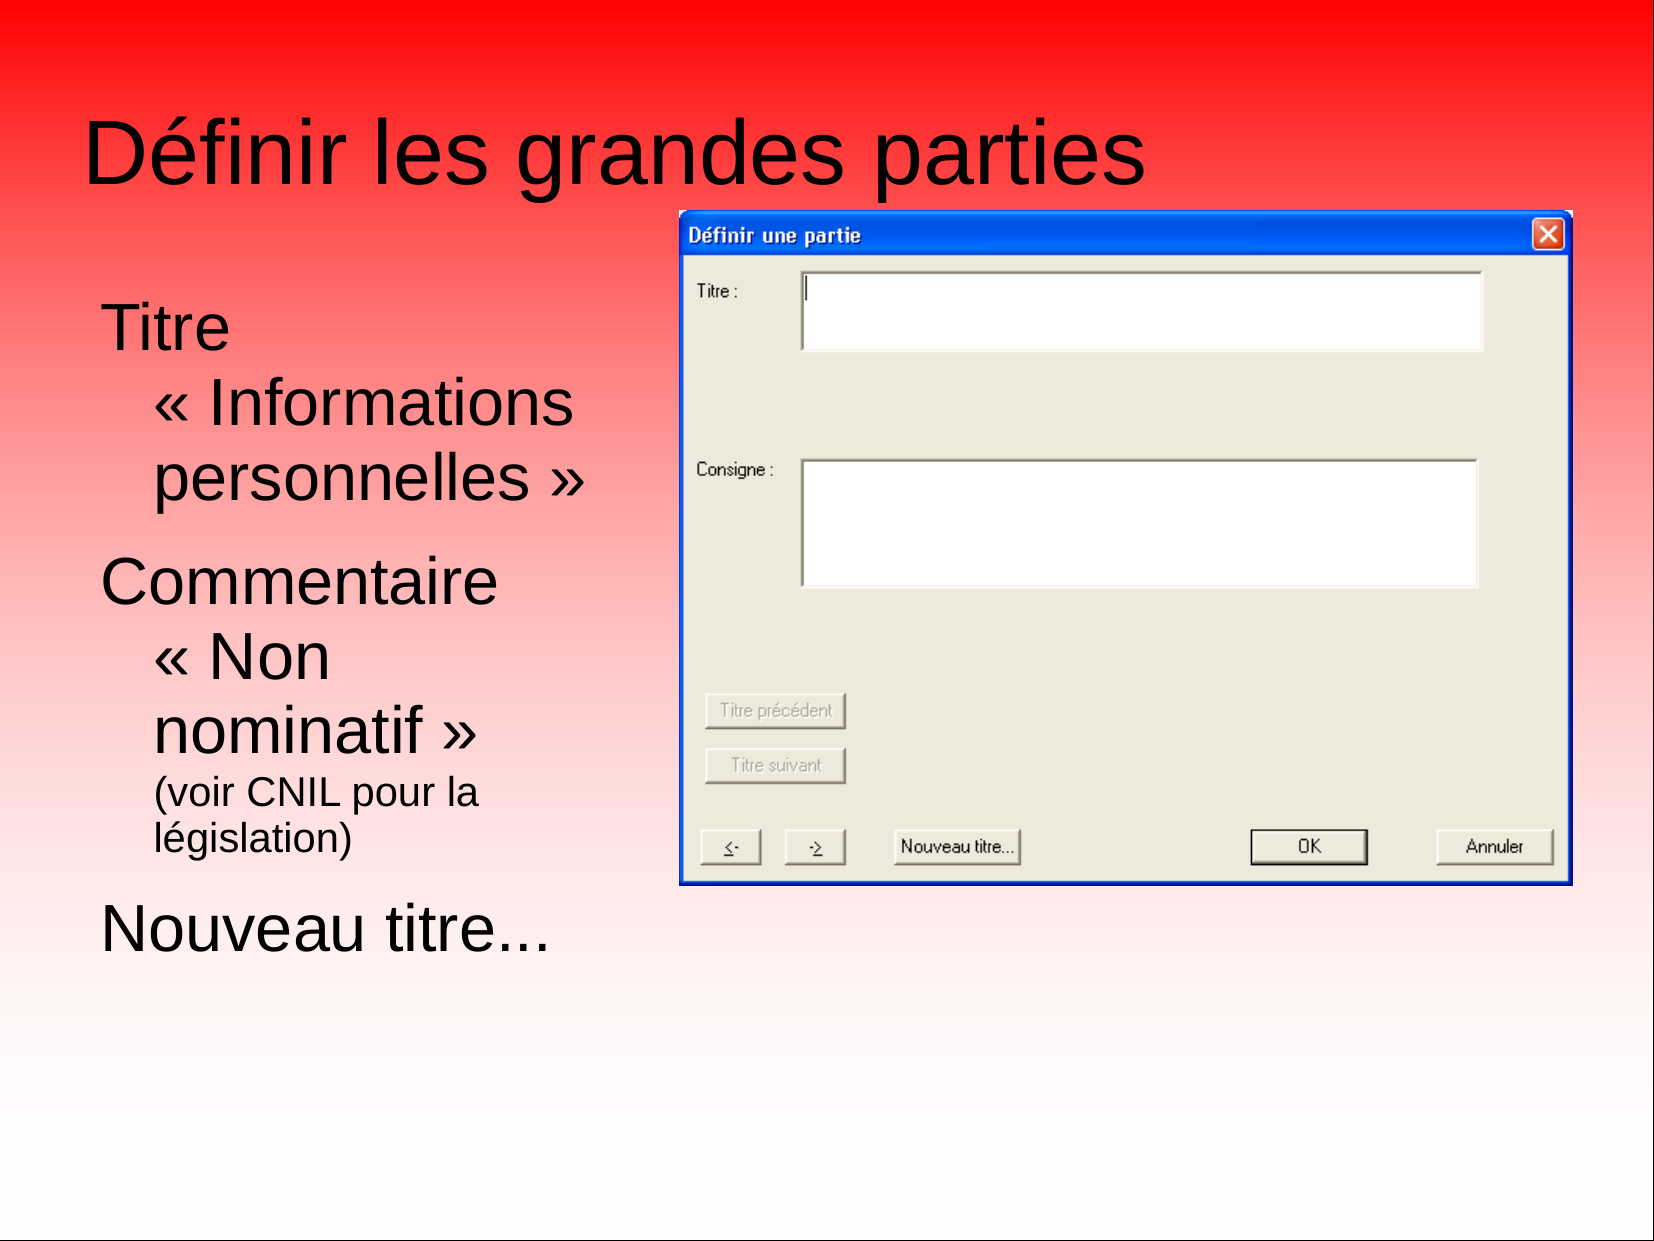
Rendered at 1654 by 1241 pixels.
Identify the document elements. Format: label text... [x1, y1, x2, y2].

picture [679, 210, 1573, 886]
list Titre « Informations personnelles » Commentaire « Non nominatif » (voir CNIL pour la législation) Nouveau titre... [82, 290, 650, 1094]
title Définir les grandes parties [82, 49, 1571, 257]
